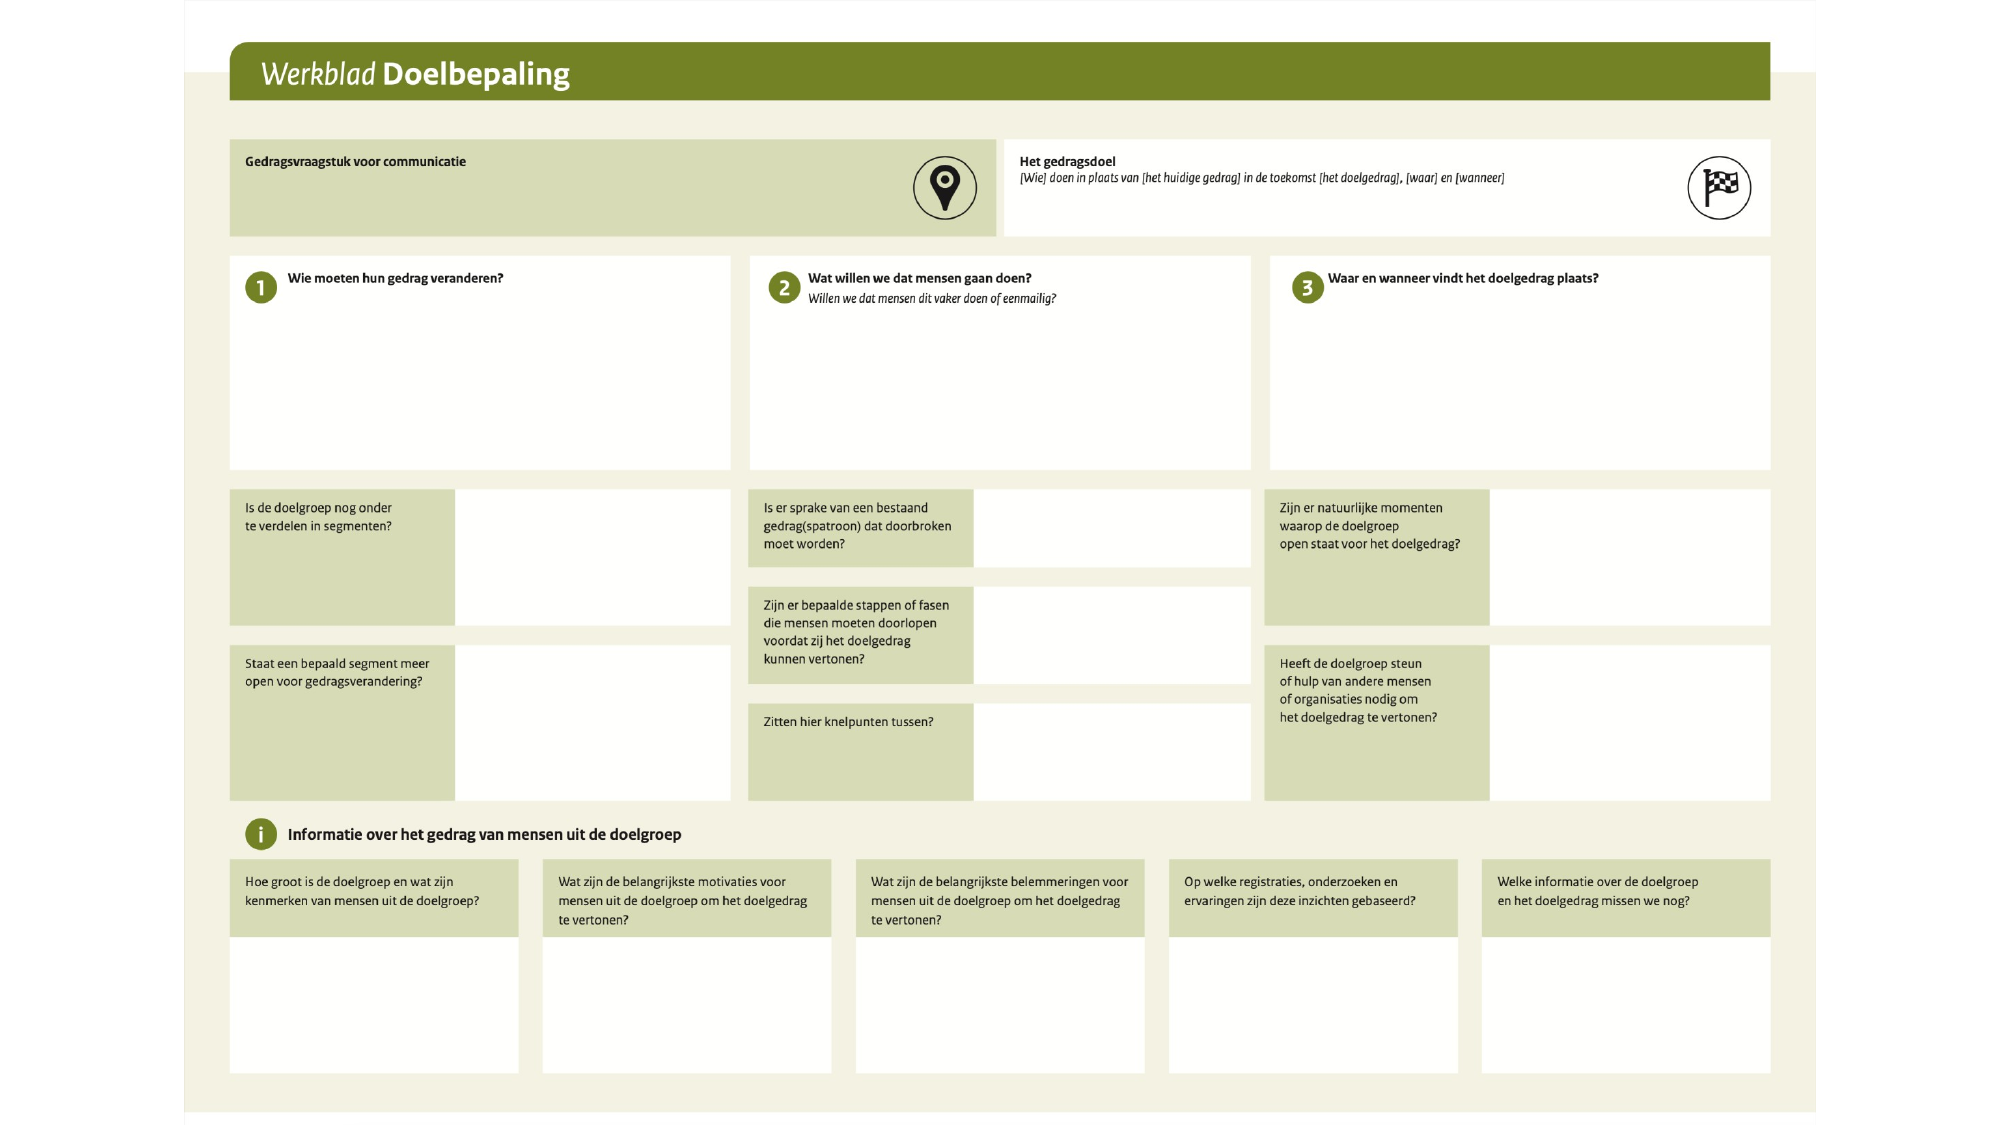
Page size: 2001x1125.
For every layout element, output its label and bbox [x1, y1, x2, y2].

picture [184, 0, 1816, 1125]
